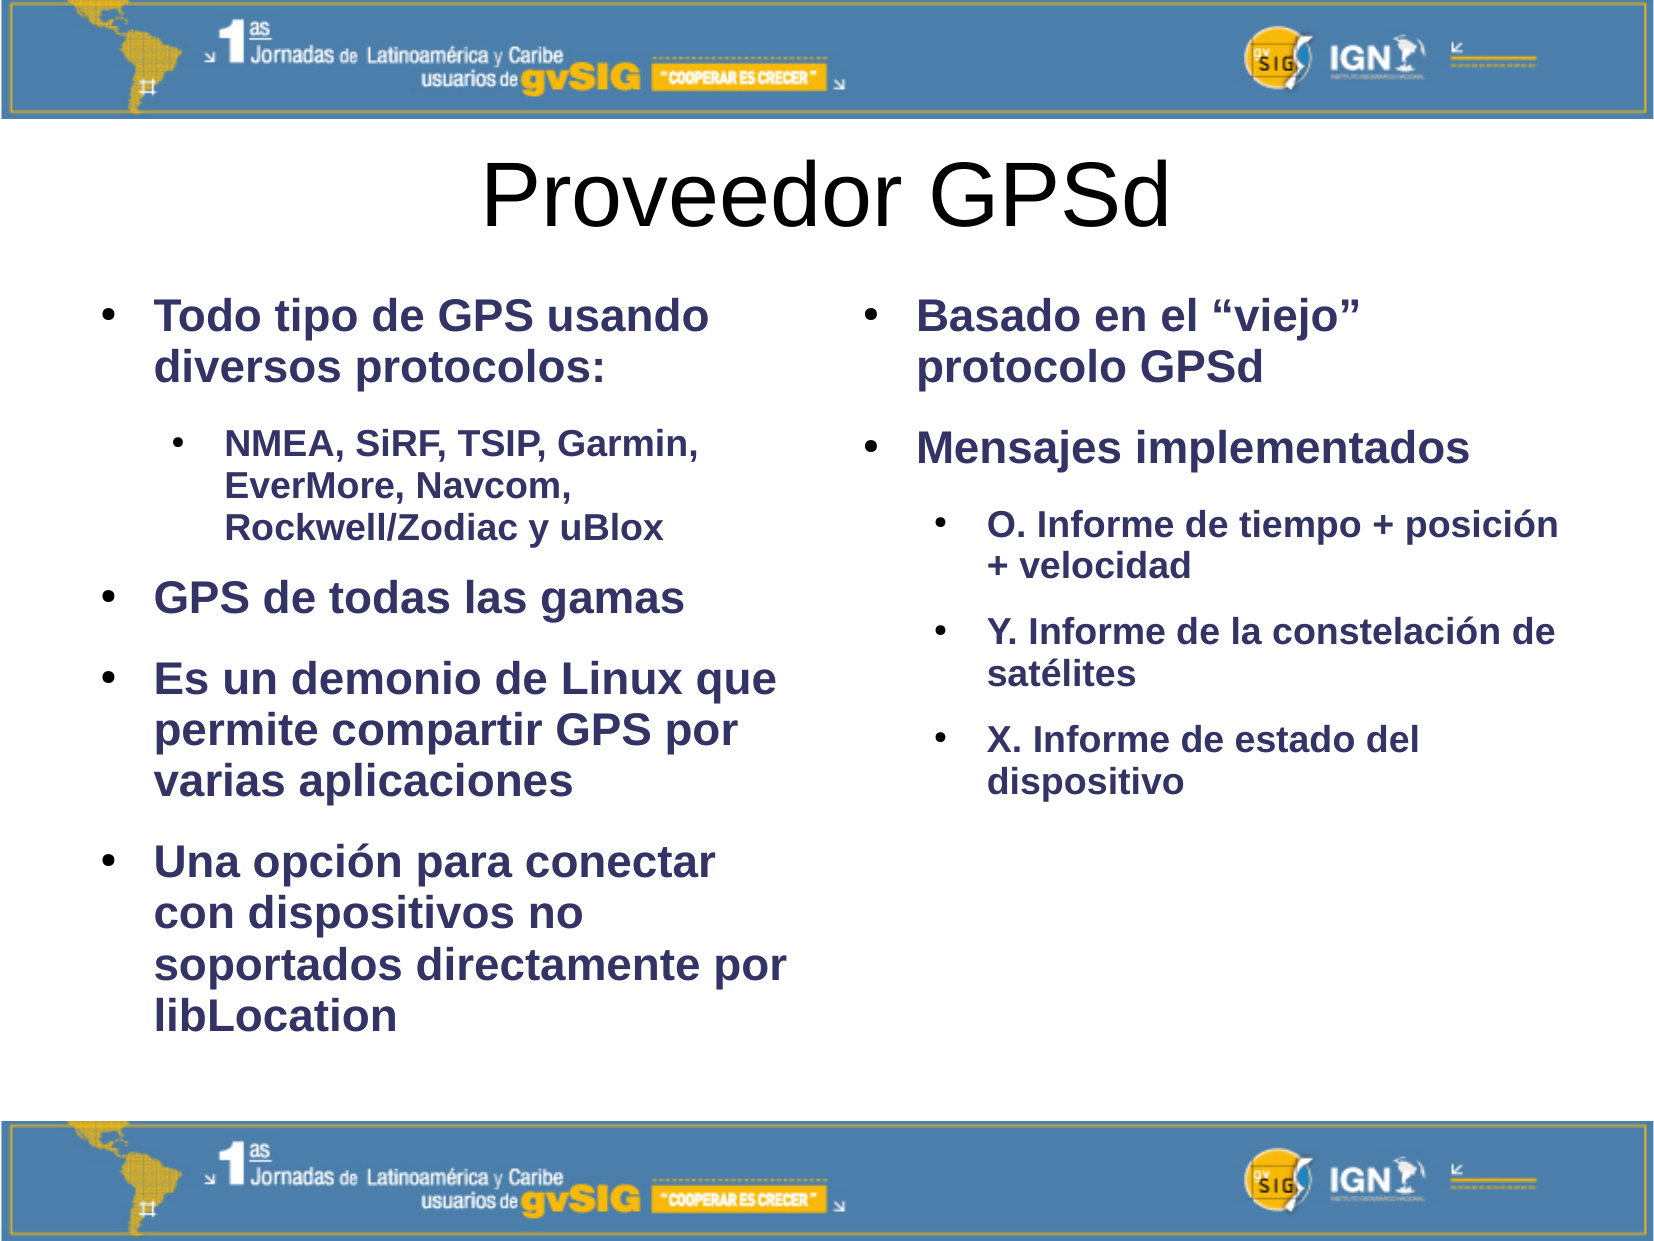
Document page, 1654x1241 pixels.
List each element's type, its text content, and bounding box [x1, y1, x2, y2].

title Proveedor GPSd [82, 90, 1571, 298]
list Basado en el “viejo” protocolo GPSd Mensajes implementados O. Informe de tiempo + posición + velocidad Y. Informe de la constelación de satélites X. Informe de estado del dispositivo [845, 290, 1572, 1094]
picture [0, 0, 1654, 119]
picture [0, 1121, 1654, 1241]
list Todo tipo de GPS usando diversos protocolos: NMEA, SiRF, TSIP, Garmin, EverMore, Navcom, Rockwell/Zodiac y uBlox GPS de todas las gamas Es un demonio de Linux que permite compartir GPS por varias aplicaciones Una opción para conectar con dispositivos no soportados directamente por libLocation [82, 290, 809, 1109]
